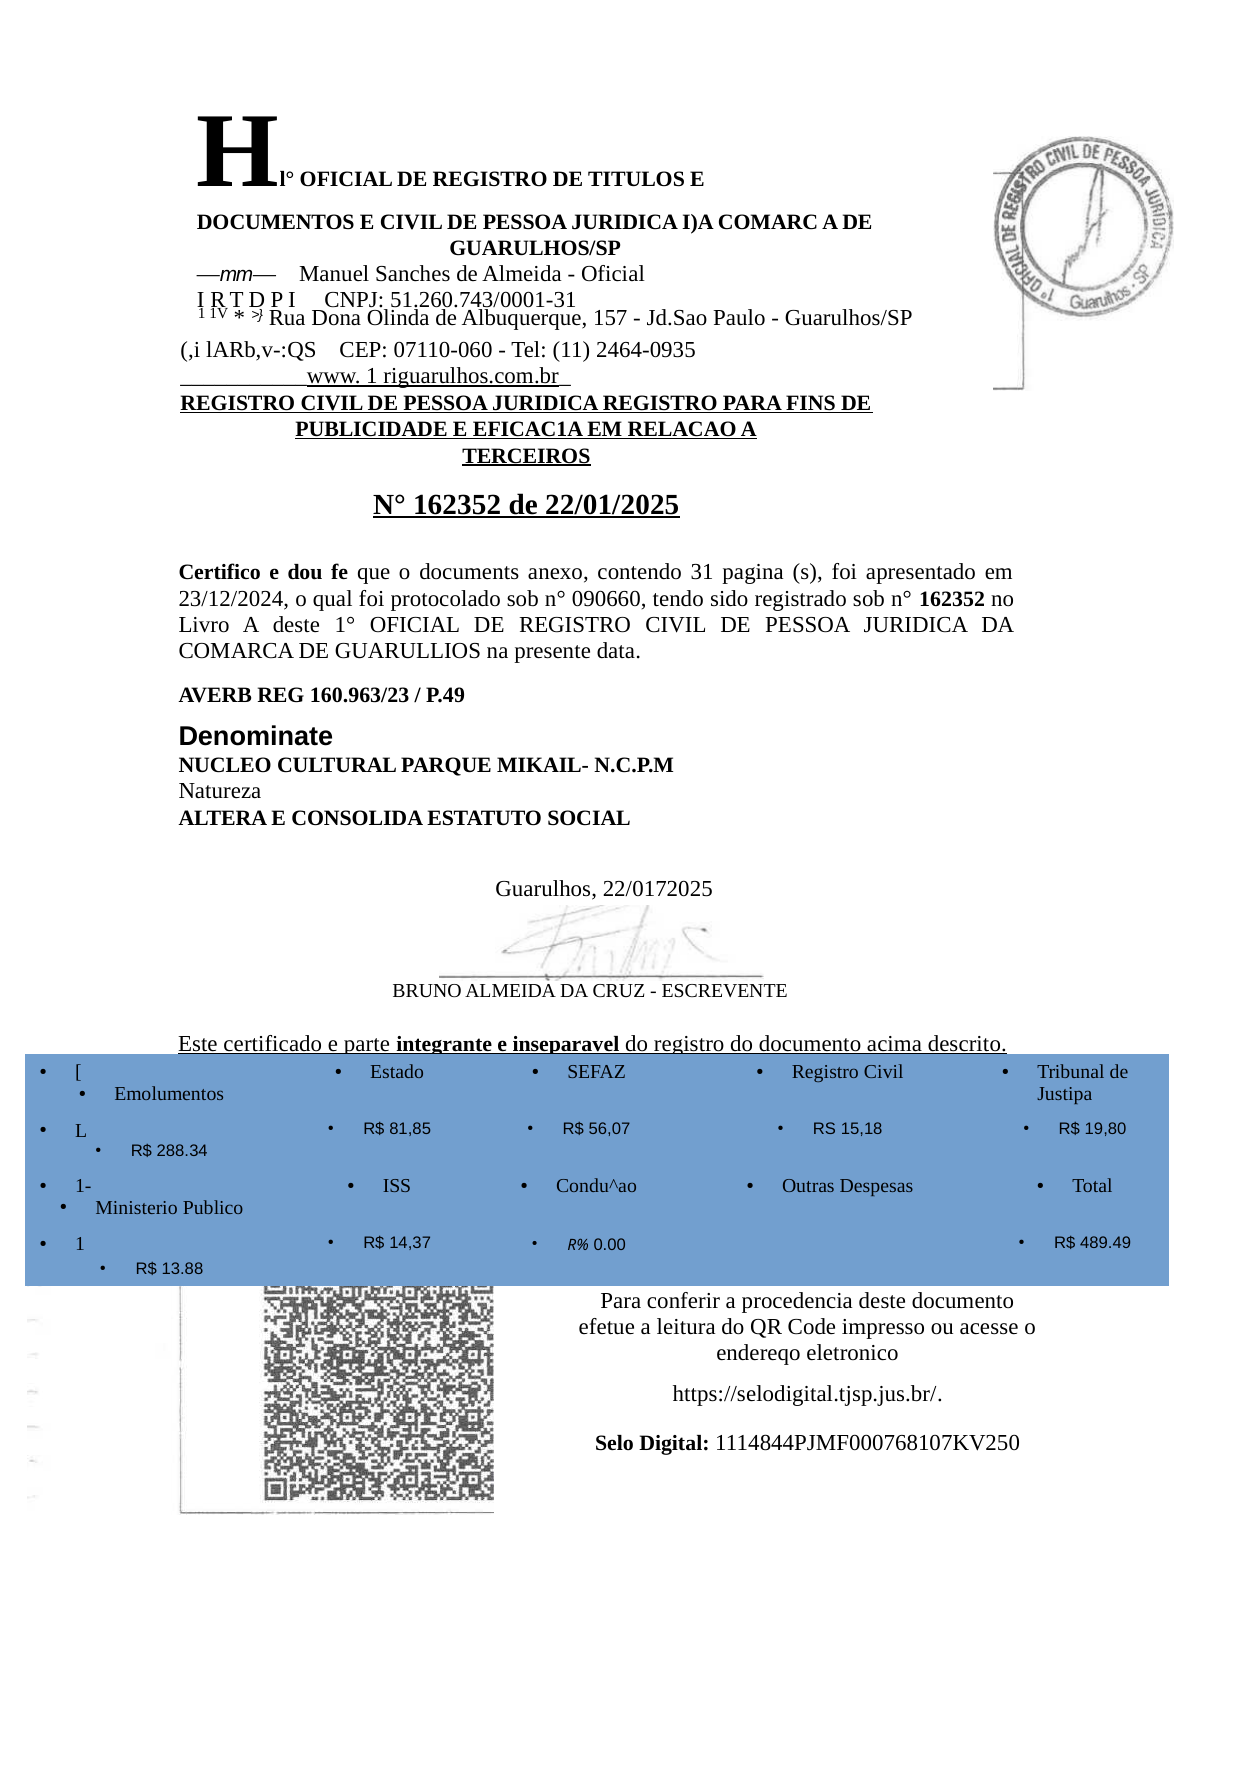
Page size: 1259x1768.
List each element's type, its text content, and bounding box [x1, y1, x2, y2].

table_cell R% 0.00 [466, 1226, 675, 1286]
text_box Para conferir a procedencia deste documento efetue a leitura do QR Code impresso ou acesse o endereqo eletronico https://selodigital.tjsp.jus.br/. Selo Digital: 1114844PJMF000768107KV250 [578, 1287, 1037, 1473]
table_cell ISS [279, 1168, 466, 1226]
picture [27, 1286, 494, 1515]
table_cell 1 R$ 13.88 [25, 1226, 279, 1286]
table_cell R$ 81,85 [279, 1112, 466, 1168]
text_box BRUNO ALMEIDA DA CRUZ - ESCREVENTE [393, 978, 817, 1000]
table_cell 1- Ministerio Publico [25, 1168, 279, 1226]
table_cell Total [968, 1168, 1169, 1226]
table_cell [675, 1226, 968, 1286]
picture [439, 906, 764, 978]
table_cell R$ 56,07 [466, 1112, 675, 1168]
table_cell RS 15,18 [675, 1112, 968, 1168]
text_box Hl° OFICIAL DE REGISTRO DE TITULOS E DOCUMENTOS E CIVIL DE PESSOA JURIDICA I)A COMARC A DE GUARULHOS/SP —mm— Manuel Sanches de Almeida - Oficial I RTDPI CNPJ: 51.260.743/0001-31 [197, 181, 958, 304]
text_box Este certificado e parte integrante e inseparavel do registro do documento acima descrito. [178, 1029, 1024, 1054]
table_cell Outras Despesas [675, 1168, 968, 1226]
table_cell R$ 489.49 [968, 1226, 1169, 1286]
table_header Registro Civil [675, 1054, 968, 1112]
table_cell L R$ 288.34 [25, 1112, 279, 1168]
text_box (,i lARb,v-:QS CEP: 07110-060 - Tel: (11) 2464-0935 ___________www. 1 riguarulhos.com.br_ REGISTRO CIVIL DE PESSOA JURIDICA REGISTRO PARA FINS DE PUBLICIDADE E EFICAC1A EM RELACAO A TERCEIROS N° 162352 de 22/01/2025 [180, 336, 989, 521]
picture [993, 136, 1174, 391]
table_cell R$ 14,37 [279, 1226, 466, 1286]
table_header Tribunal de Justipa [968, 1054, 1169, 1112]
table_header Estado [279, 1054, 466, 1112]
table_cell R$ 19,80 [968, 1112, 1169, 1168]
table_cell Condu^ao [466, 1168, 675, 1226]
text_box Certifico e dou fe que o documents anexo, contendo 31 pagina (s), foi apresentado em 23/12/2024, o qual foi protocolado sob n° 090660, tendo sido registrado sob n° 162352 no Livro A deste 1° OFICIAL DE REGISTRO CIVIL DE PESSOA JURIDICA DA COMARCA DE GUARULLIOS na presente data. AVERB REG 160.963/23 / P.49 Denominate NUCLEO CULTURAL PARQUE MIKAIL- N.C.P.M Natureza ALTERA E CONSOLIDA ESTATUTO SOCIAL [179, 558, 1027, 840]
table_header SEFAZ [466, 1054, 675, 1112]
text_box Guarulhos, 22/0172025 [495, 873, 712, 907]
text_box 1 1V * >} Rua Dona Olinda de Albuquerque, 157 - Jd.Sao Paulo - Guarulhos/SP [198, 304, 1007, 335]
table_header [ Emolumentos [25, 1054, 279, 1112]
